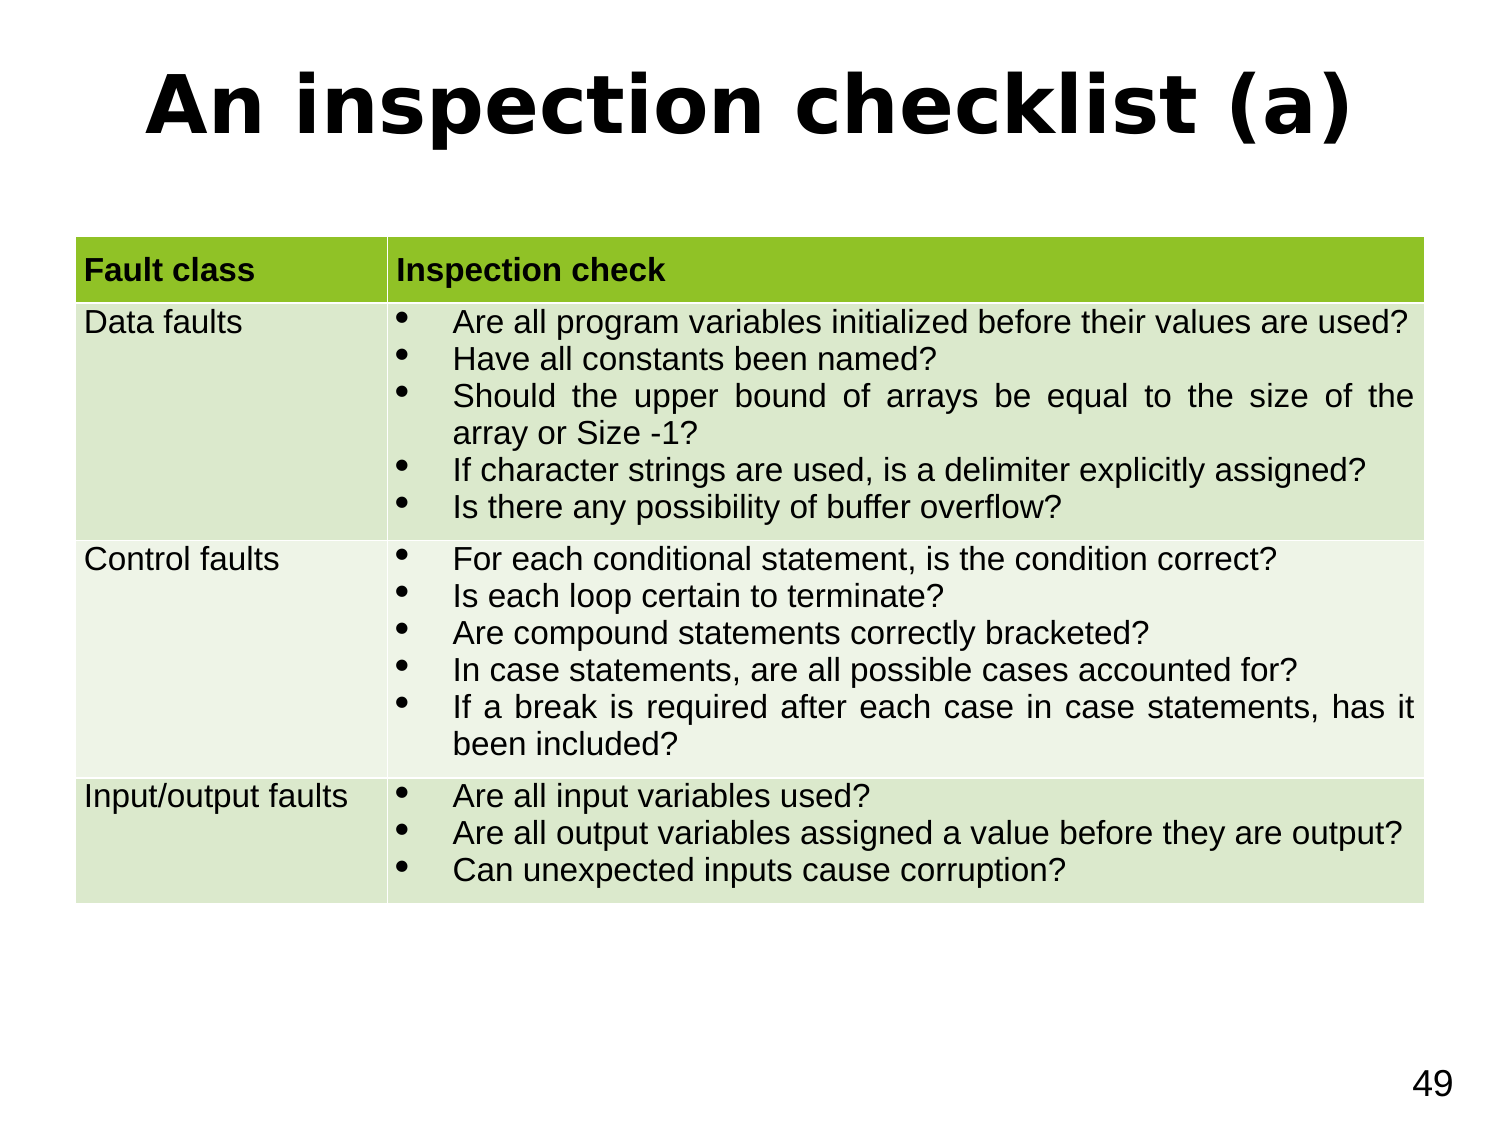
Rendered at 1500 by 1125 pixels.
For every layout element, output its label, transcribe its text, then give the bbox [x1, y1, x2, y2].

table_cell Are all input variables used? Are all output variables assigned a value before they are output? Can unexpected inputs cause corruption? [388, 779, 1424, 903]
title An inspection checklist (a) [75, 44, 1425, 177]
table_cell Control faults [76, 541, 387, 777]
table_header Inspection check [388, 237, 1424, 302]
table_cell Input/output faults [76, 779, 387, 903]
table_cell Data faults [76, 304, 387, 540]
table_cell Are all program variables initialized before their values are used? Have all constants been named? Should the upper bound of arrays be equal to the size of the array or Size -1? If character strings are used, is a delimiter explicitly assigned? Is there any possibility of buffer overflow? [388, 304, 1424, 540]
table_header Fault class [76, 237, 387, 302]
table_cell For each conditional statement, is the condition correct? Is each loop certain to terminate? Are compound statements correctly bracketed? In case statements, are all possible cases accounted for? If a break is required after each case in case statements, has it been included? [388, 541, 1424, 777]
